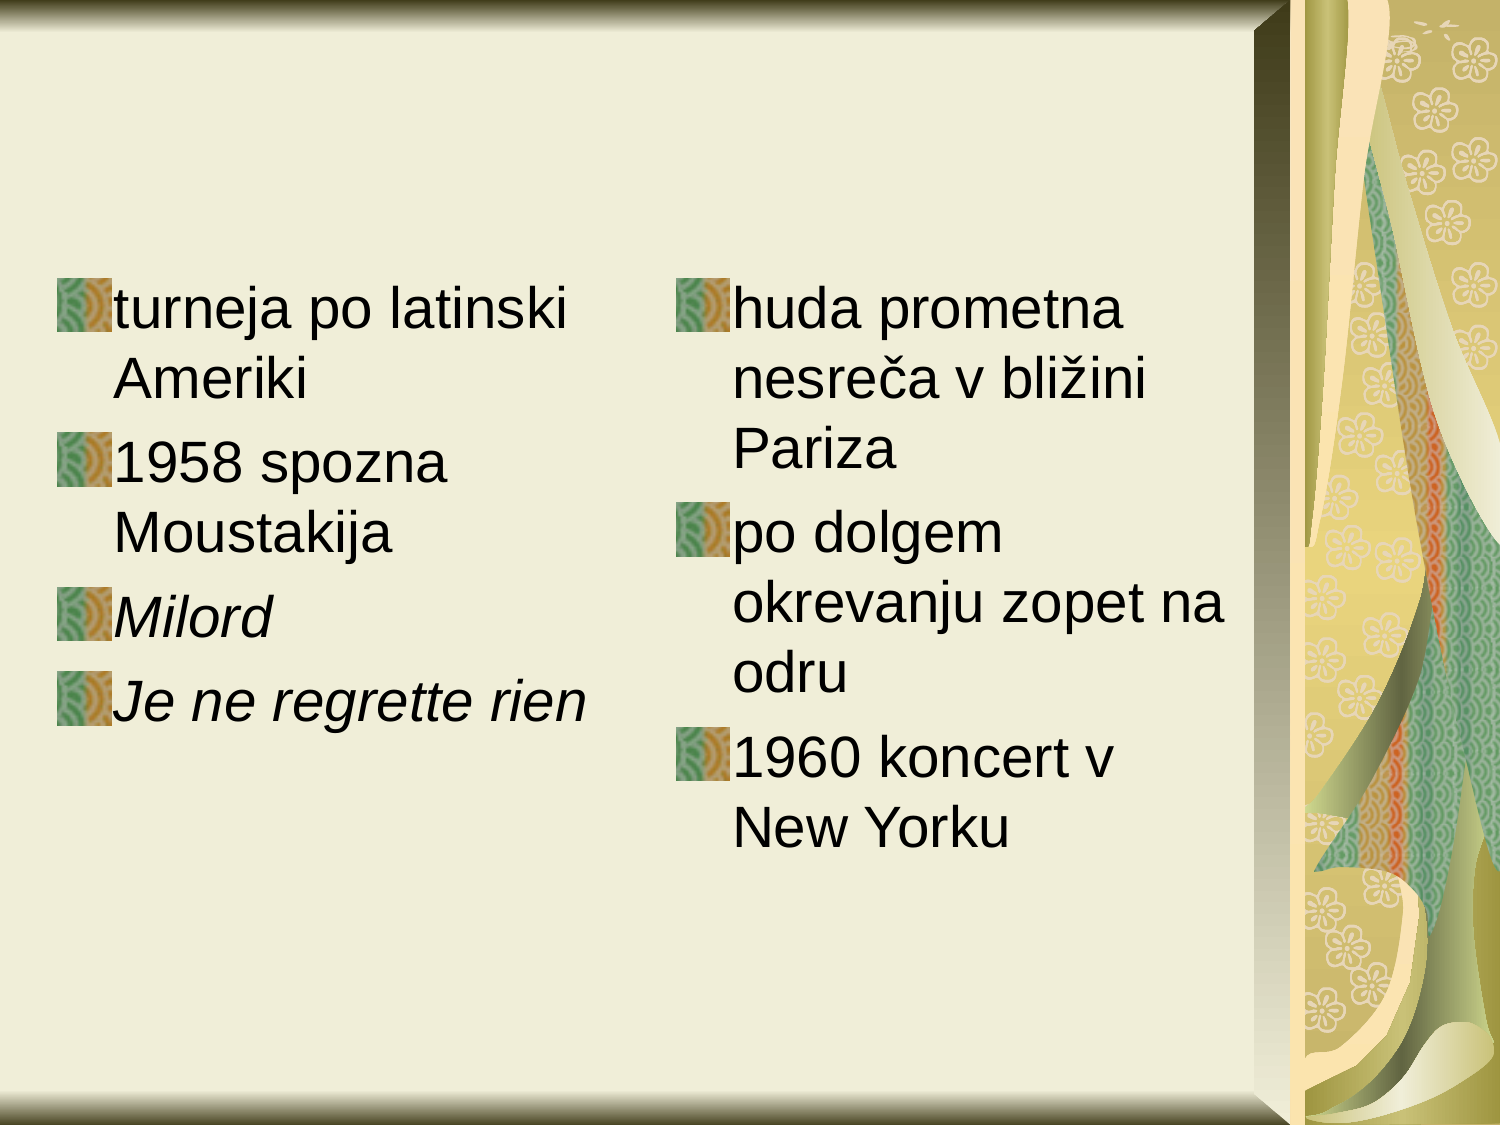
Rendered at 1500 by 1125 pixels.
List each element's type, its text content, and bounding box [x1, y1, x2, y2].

list turneja po latinski Ameriki 1958 spozna Moustakija Milord Je ne regrette rien [43, 262, 637, 916]
picture [1314, 144, 1500, 936]
list huda prometna nesreča v bližini Pariza po dolgem okrevanju zopet na odru 1960 koncert v New Yorku [661, 262, 1255, 952]
